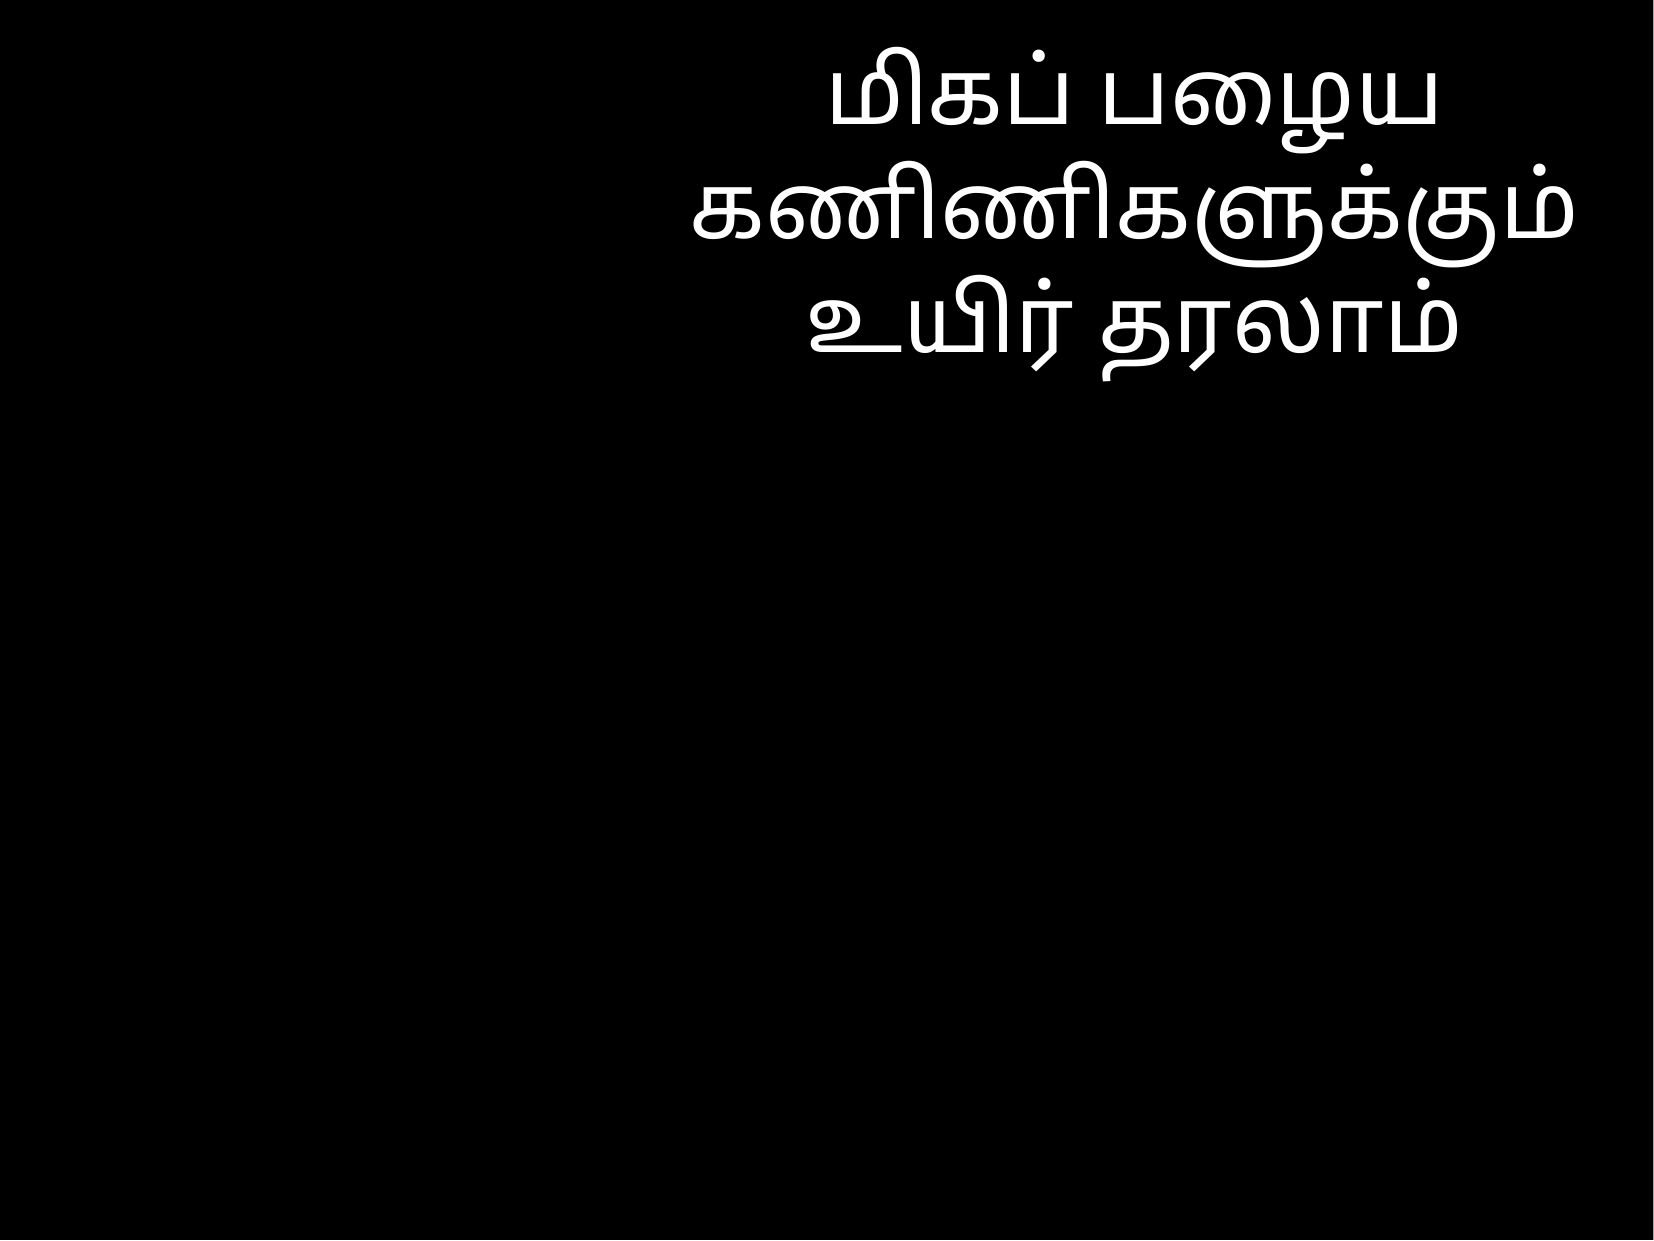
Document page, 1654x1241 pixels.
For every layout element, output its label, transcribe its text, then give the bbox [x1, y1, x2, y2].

text_box மிகப் பழைய கணிணிகளுக்கும் உயிர் தரலாம் [675, 37, 1613, 482]
